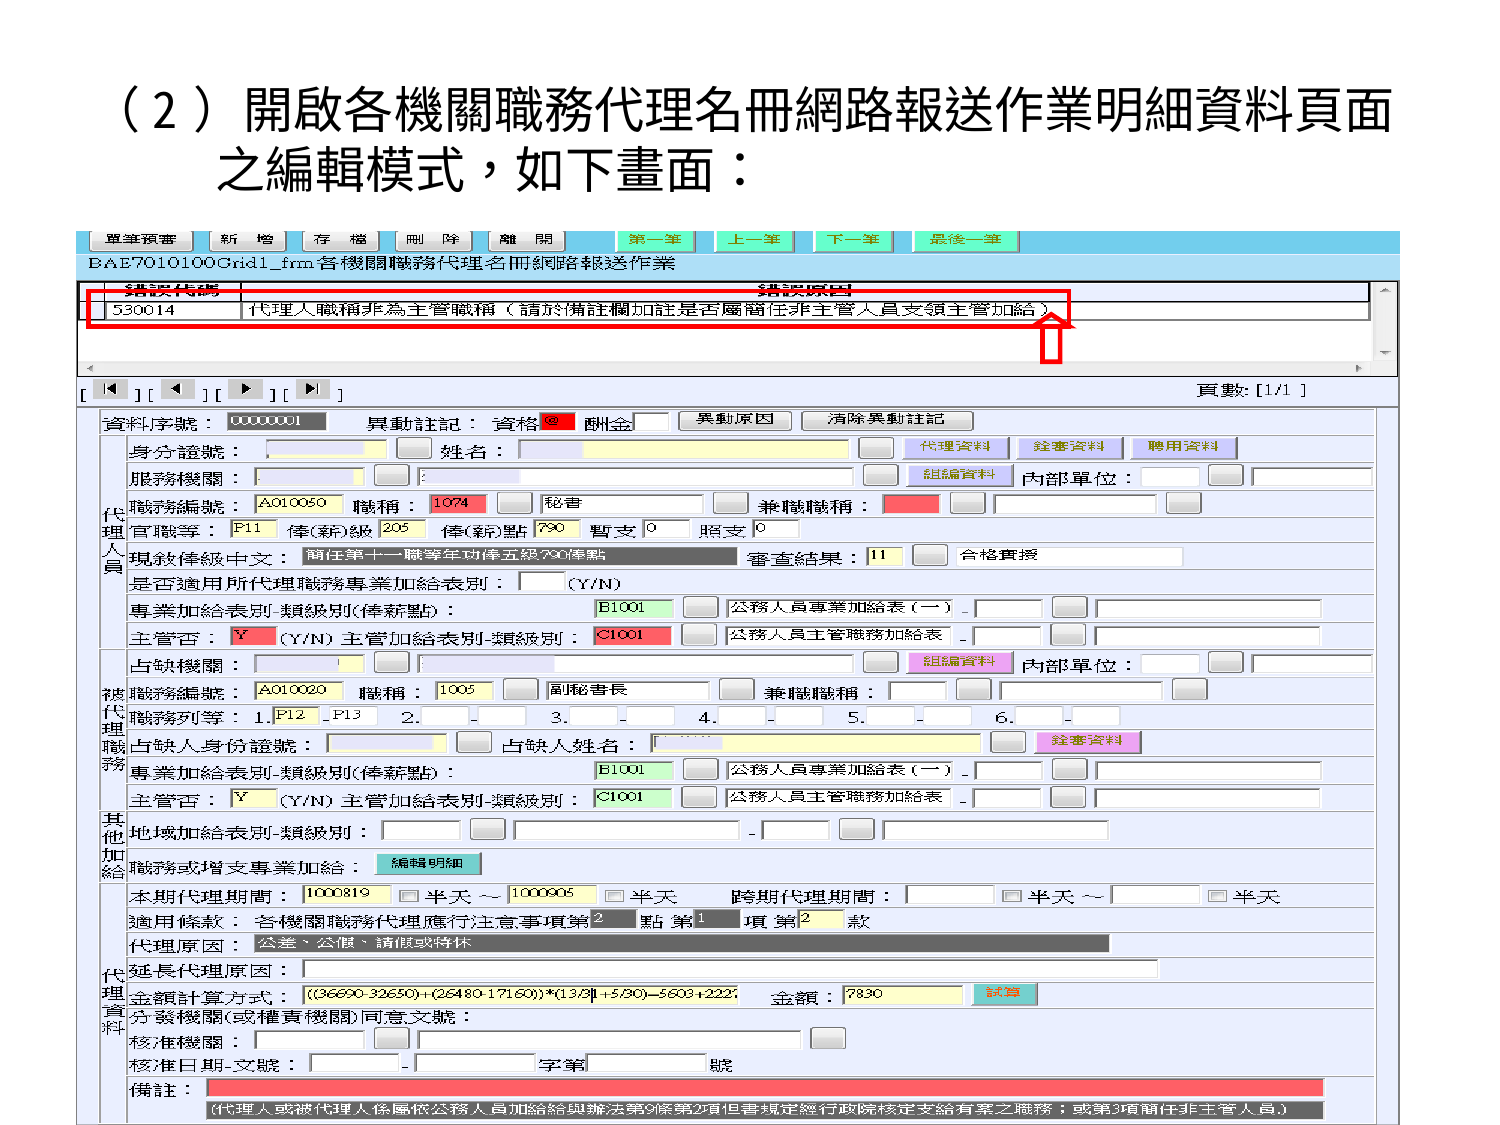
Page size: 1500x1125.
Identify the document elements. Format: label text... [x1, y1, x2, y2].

text_box [88, 290, 1070, 362]
title （2）開啟各機關職務代理名冊網路報送作業明細資料頁面 之編輯模式，如下畫面： [75, 45, 1426, 233]
picture [76, 231, 1400, 1125]
